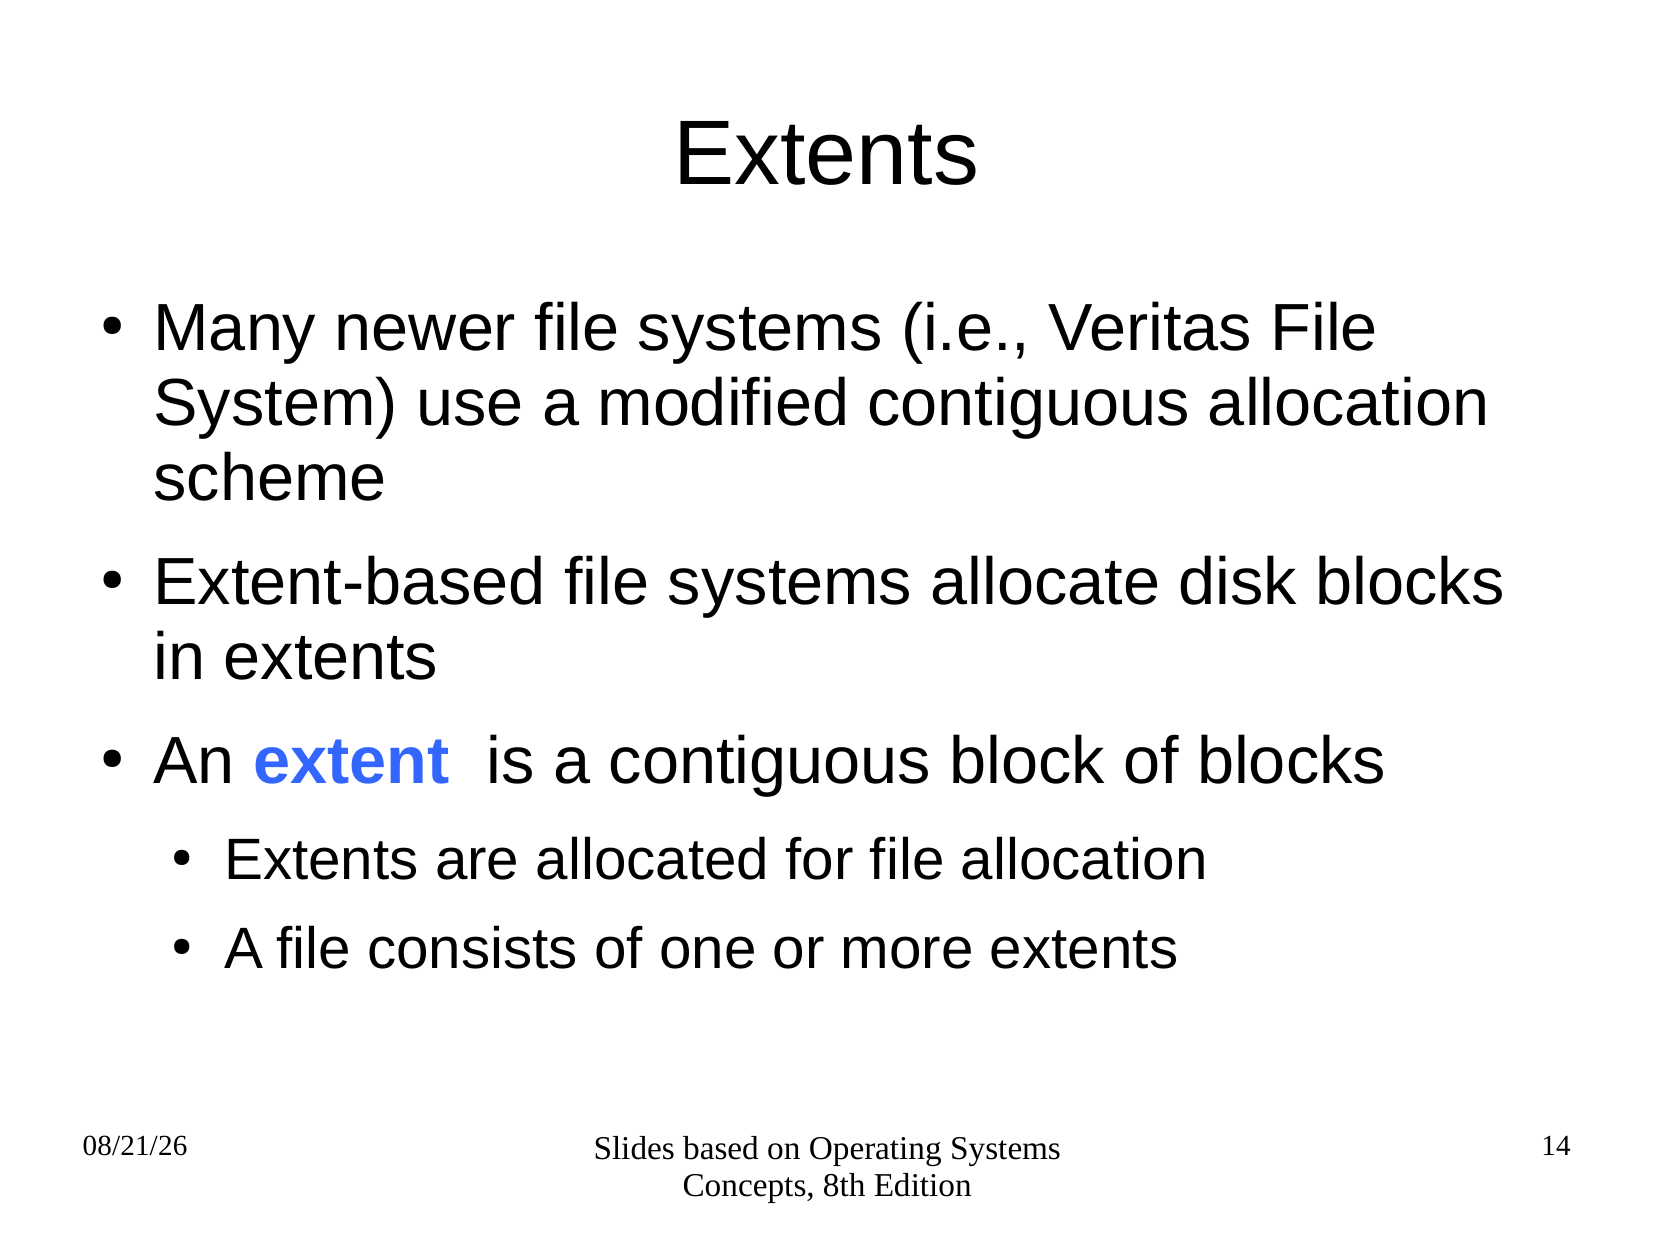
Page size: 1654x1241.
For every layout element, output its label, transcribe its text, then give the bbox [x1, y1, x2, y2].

list Many newer file systems (i.e., Veritas File System) use a modified contiguous allocation scheme Extent-based file systems allocate disk blocks in extents An extent is a contiguous block of blocks Extents are allocated for file allocation A file consists of one or more extents [82, 290, 1571, 1010]
title Extents [82, 49, 1571, 257]
